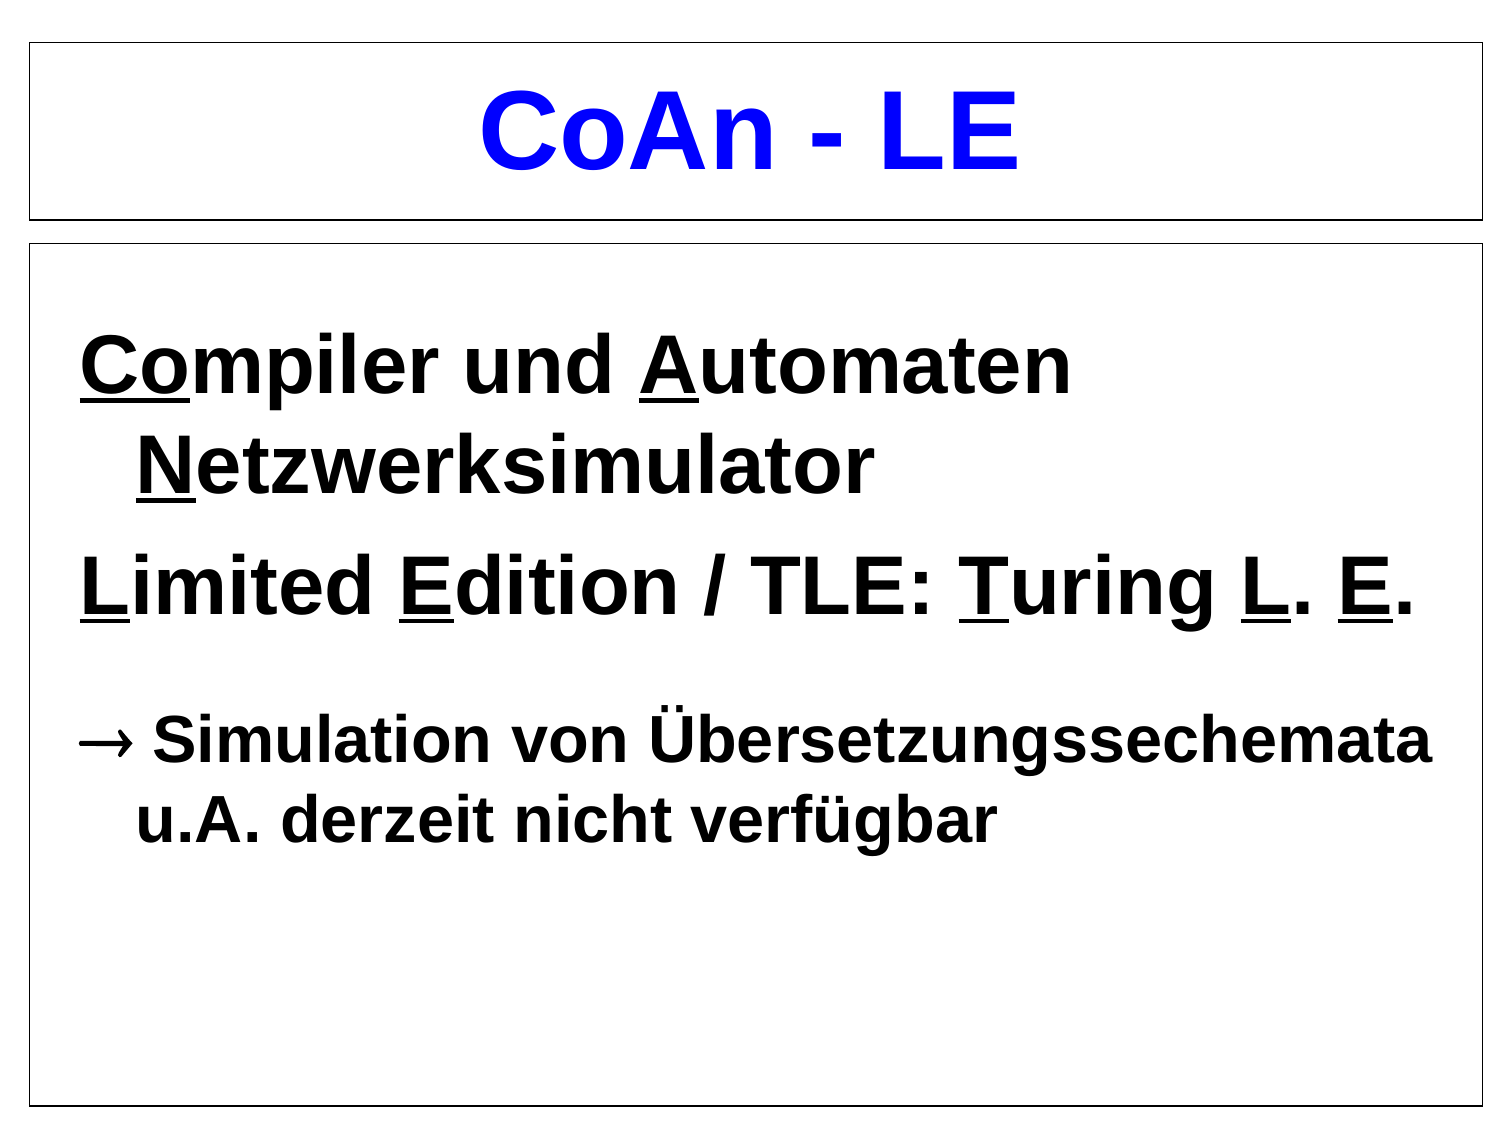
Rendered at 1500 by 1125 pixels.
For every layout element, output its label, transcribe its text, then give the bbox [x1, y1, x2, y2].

title CoAn - LE [30, 244, 1482, 249]
list Compiler und Automaten Netzwerksimulator Limited Edition / TLE: Turing L. E.  Simulation von Übersetzungssechemata u.A. derzeit nicht verfügbar [64, 302, 1459, 953]
title CoAn - LE [0, 0, 1500, 249]
